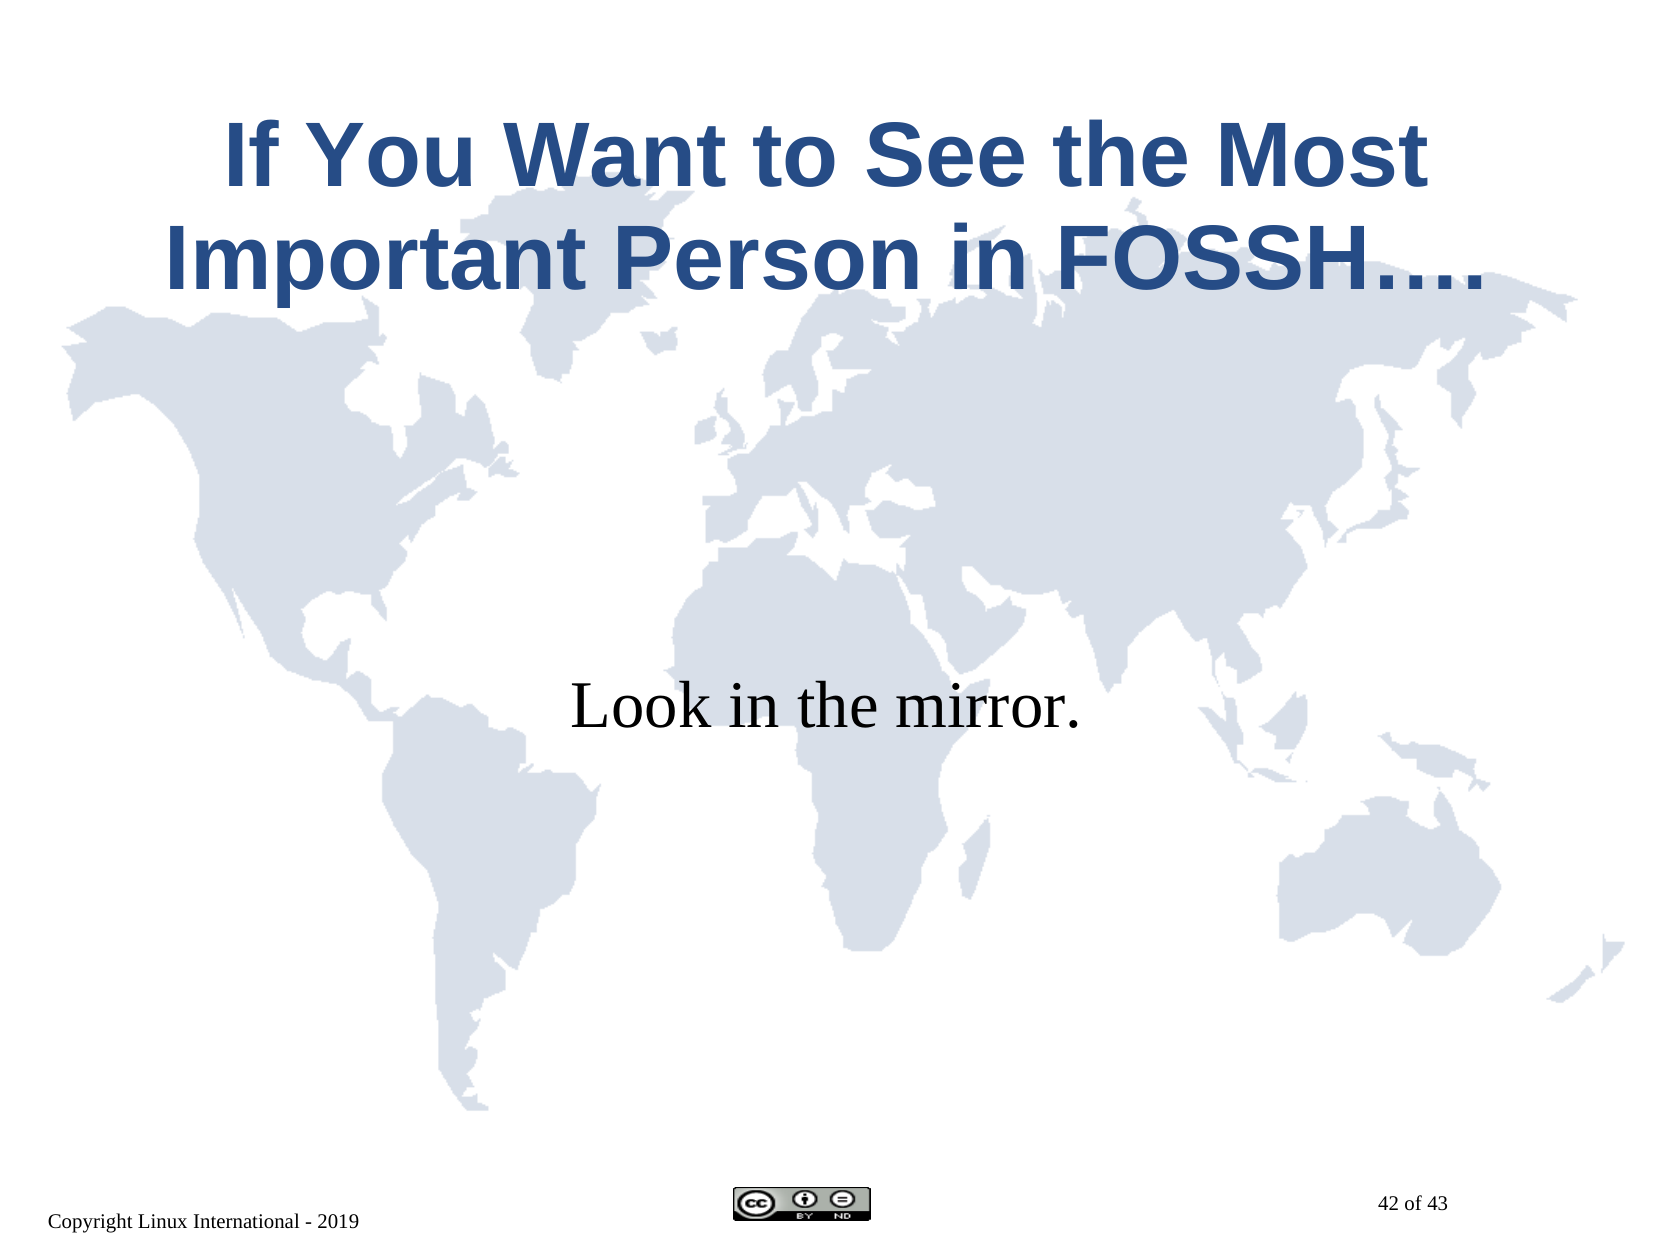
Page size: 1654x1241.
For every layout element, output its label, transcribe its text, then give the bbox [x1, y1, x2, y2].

subtitle Look in the mirror. [121, 344, 1533, 1065]
picture [37, 91, 1653, 1147]
title If You Want to See the Most Important Person in FOSSH…. [121, 102, 1533, 311]
picture [733, 1187, 871, 1221]
